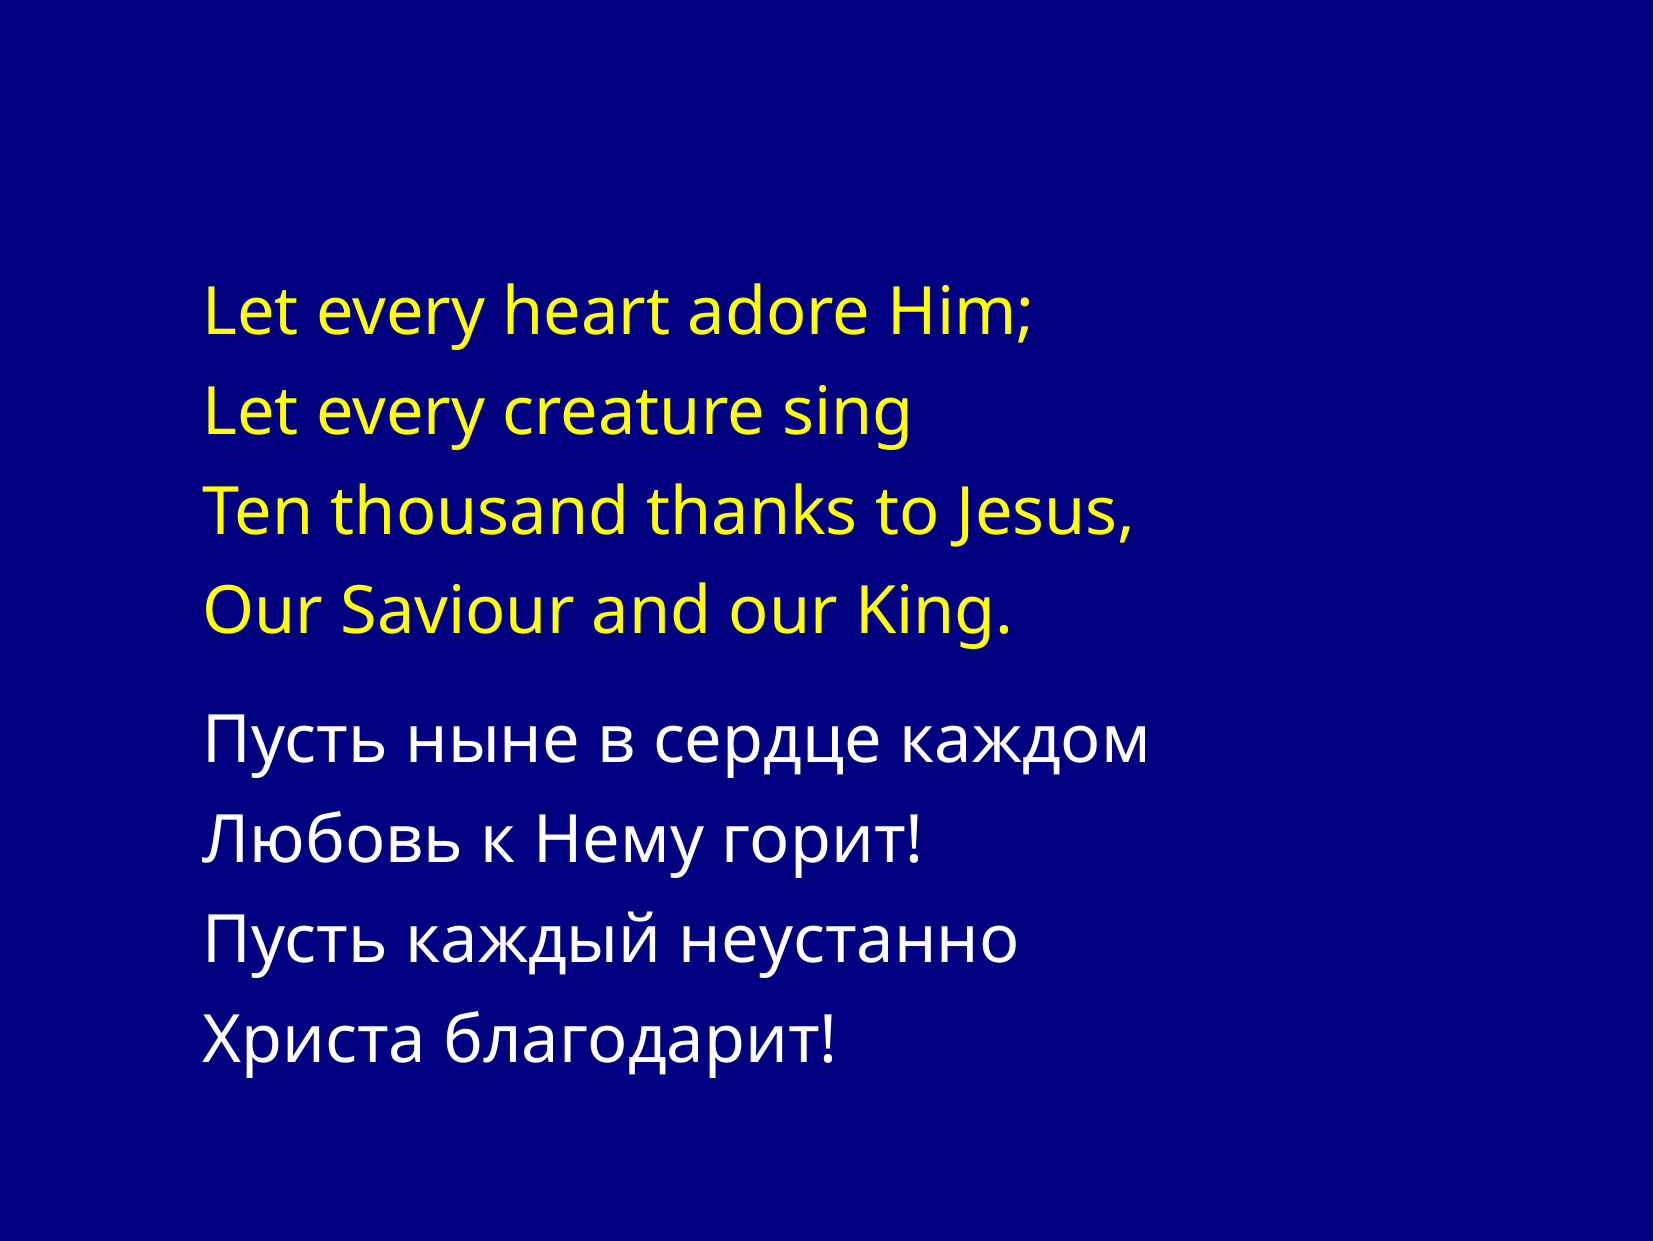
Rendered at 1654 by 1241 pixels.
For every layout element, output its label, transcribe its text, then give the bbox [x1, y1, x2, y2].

text_box Пусть ныне в сердце каждом Любовь к Нему горит! Пусть каждый неустанно Христа благодарит! [75, 675, 1576, 1163]
text_box Let every heart adore Him; Let every creature sing Ten thousand thanks to Jesus, Our Saviour and our King. [75, 56, 1576, 638]
